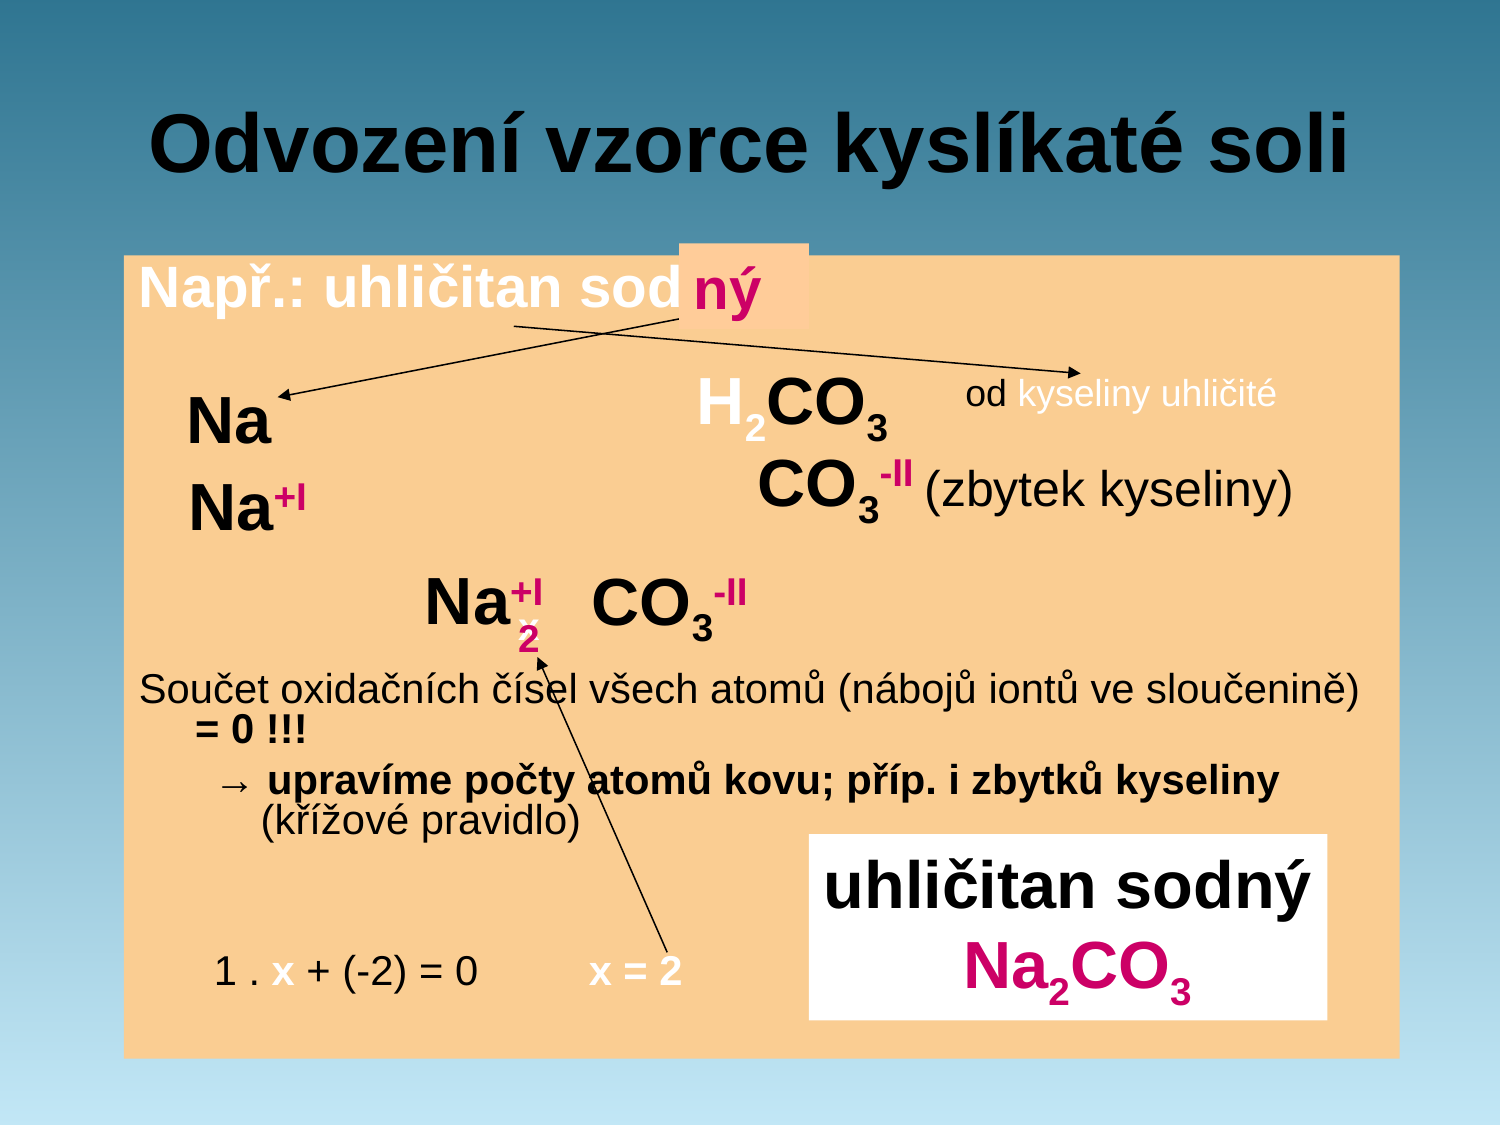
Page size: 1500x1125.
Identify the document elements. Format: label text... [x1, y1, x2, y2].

text_box Na+I [173, 456, 322, 552]
title Odvození vzorce kyslíkaté soli [75, 45, 1426, 233]
text_box H2CO3 [681, 350, 904, 457]
text_box CO3-II (zbytek kyseliny) [743, 432, 1309, 539]
text_box CO3-II [576, 550, 763, 658]
text_box ný [679, 243, 809, 329]
text_box uhličitan sodný Na2CO3 [808, 834, 1328, 1021]
list Např.: uhličitan sodný Součet oxidačních čísel všech atomů (nábojů iontů ve sloučenině) = 0 !!! → upravíme počty atomů kovu; příp. i zbytků kyseliny (křížové pravidlo) 1 . x + (-2) = 0 x = 2 [123, 255, 1400, 1059]
text_box Na+I [409, 550, 559, 647]
text_box Na+I [484, 608, 496, 618]
text_box 2 [503, 597, 555, 694]
text_box Na [171, 368, 287, 465]
text_box od kyseliny uhličité [950, 361, 1386, 423]
text_box H2CO3 [820, 350, 904, 357]
text_box x [503, 586, 555, 597]
